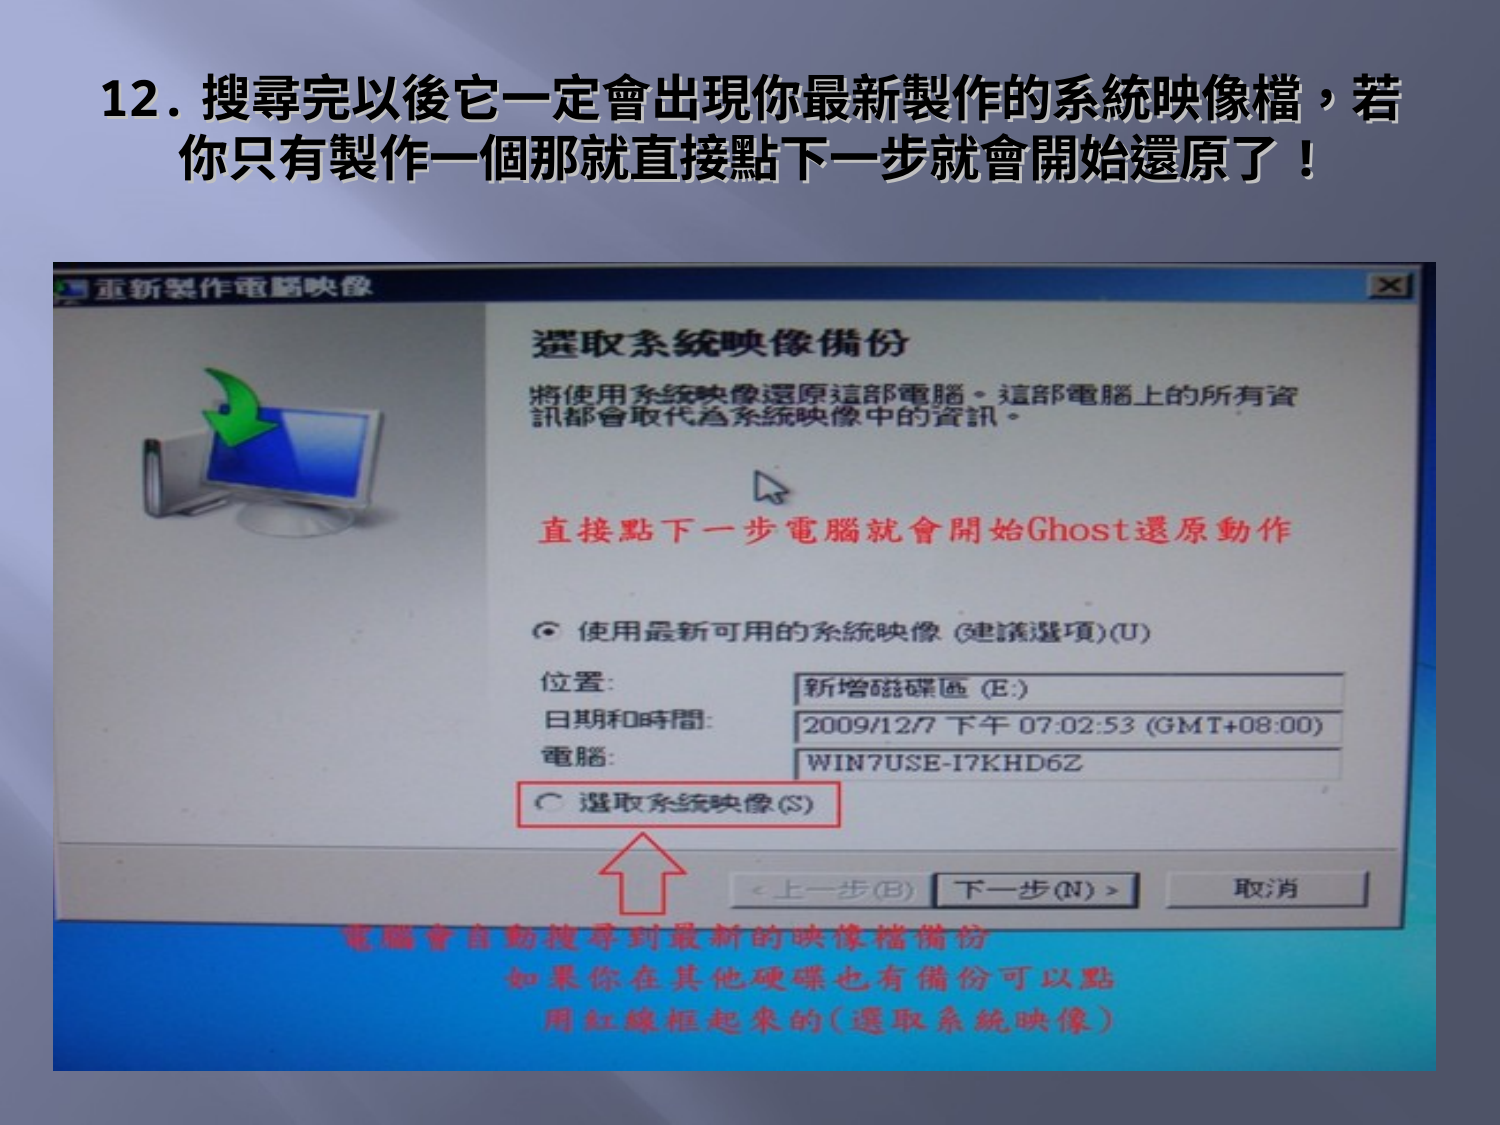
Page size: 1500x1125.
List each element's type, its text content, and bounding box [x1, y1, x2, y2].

picture [53, 262, 1436, 1071]
title 12.搜尋完以後它一定會出現你最新製作的系統映像檔，若你只有製作一個那就直接點下一步就會開始還原了! [75, 45, 1426, 209]
